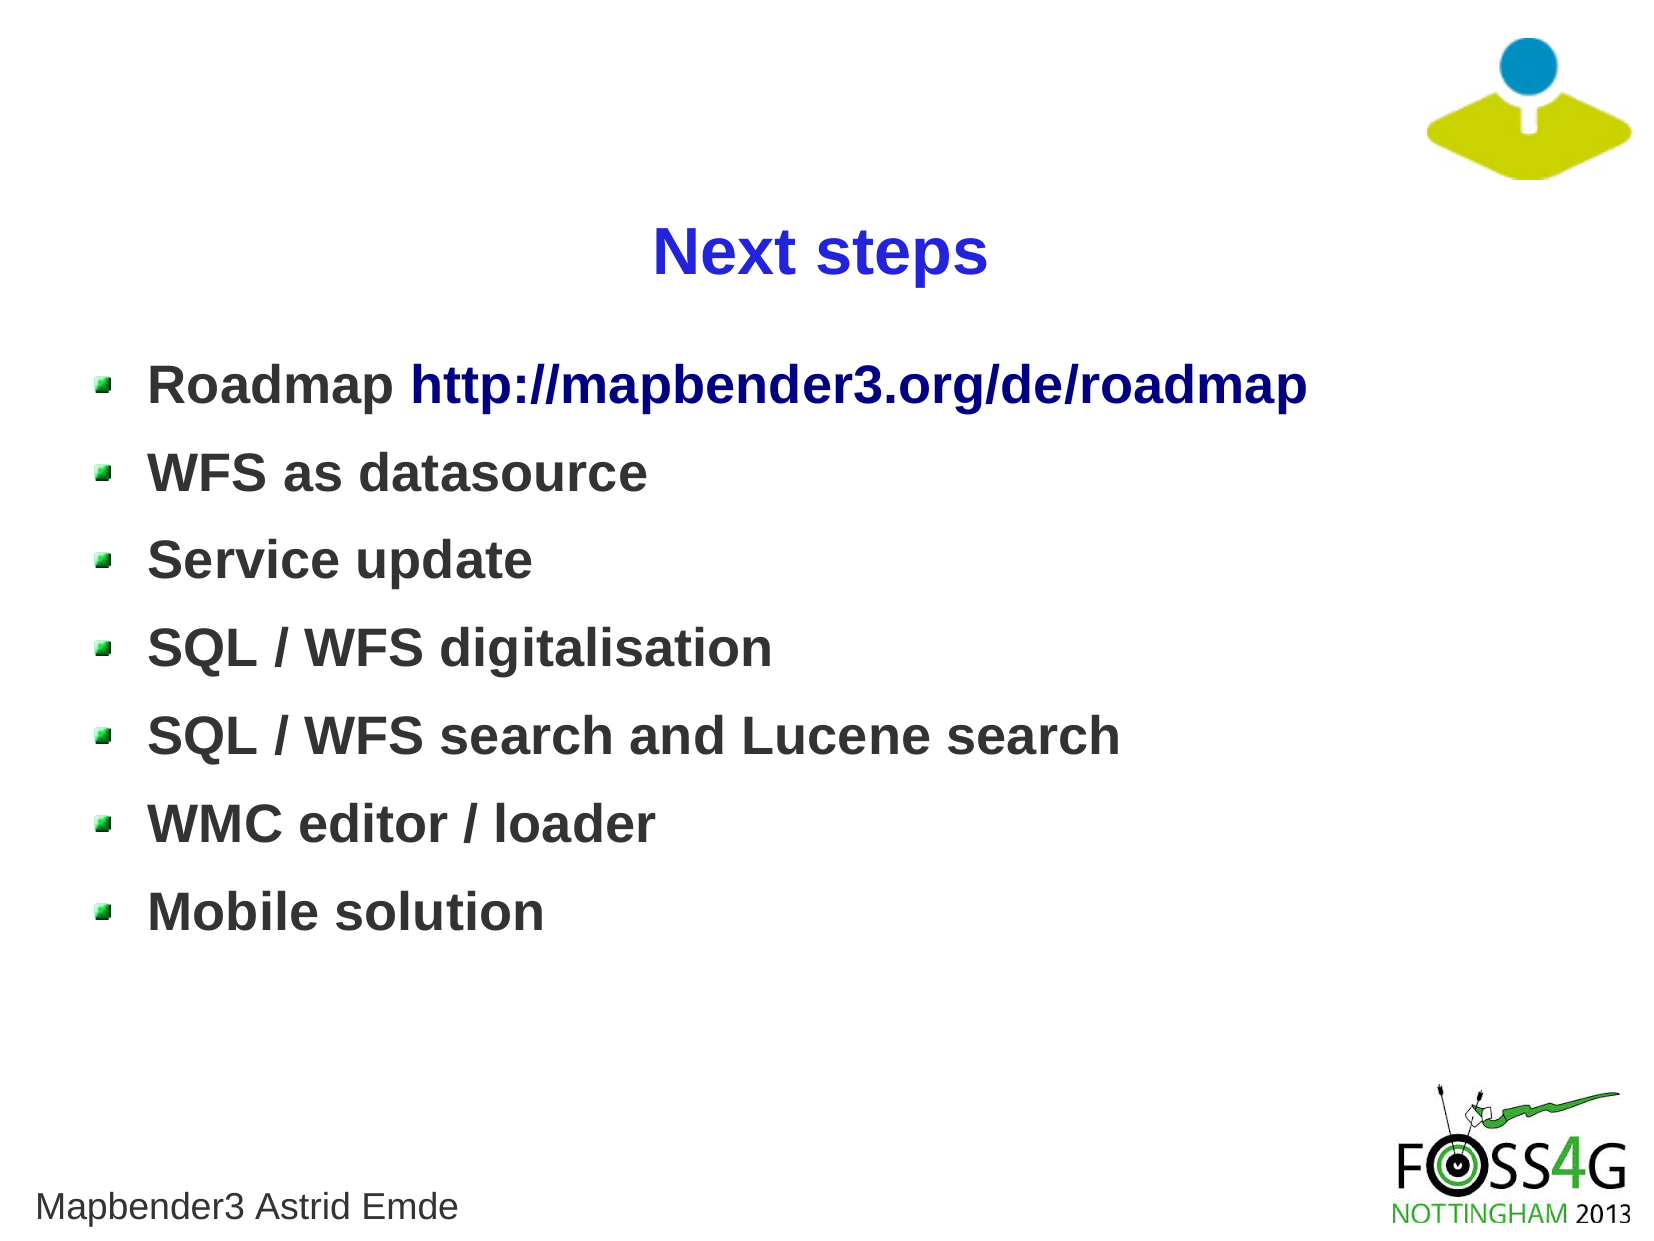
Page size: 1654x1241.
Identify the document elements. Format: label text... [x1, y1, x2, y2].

picture [1427, 38, 1636, 180]
list Roadmap http://mapbender3.org/de/roadmap WFS as datasource Service update SQL / WFS digitalisation SQL / WFS search and Lucene search WMC editor / loader Mobile solution [76, 354, 1565, 1173]
picture [1393, 1084, 1630, 1223]
title Next steps [76, 177, 1565, 325]
